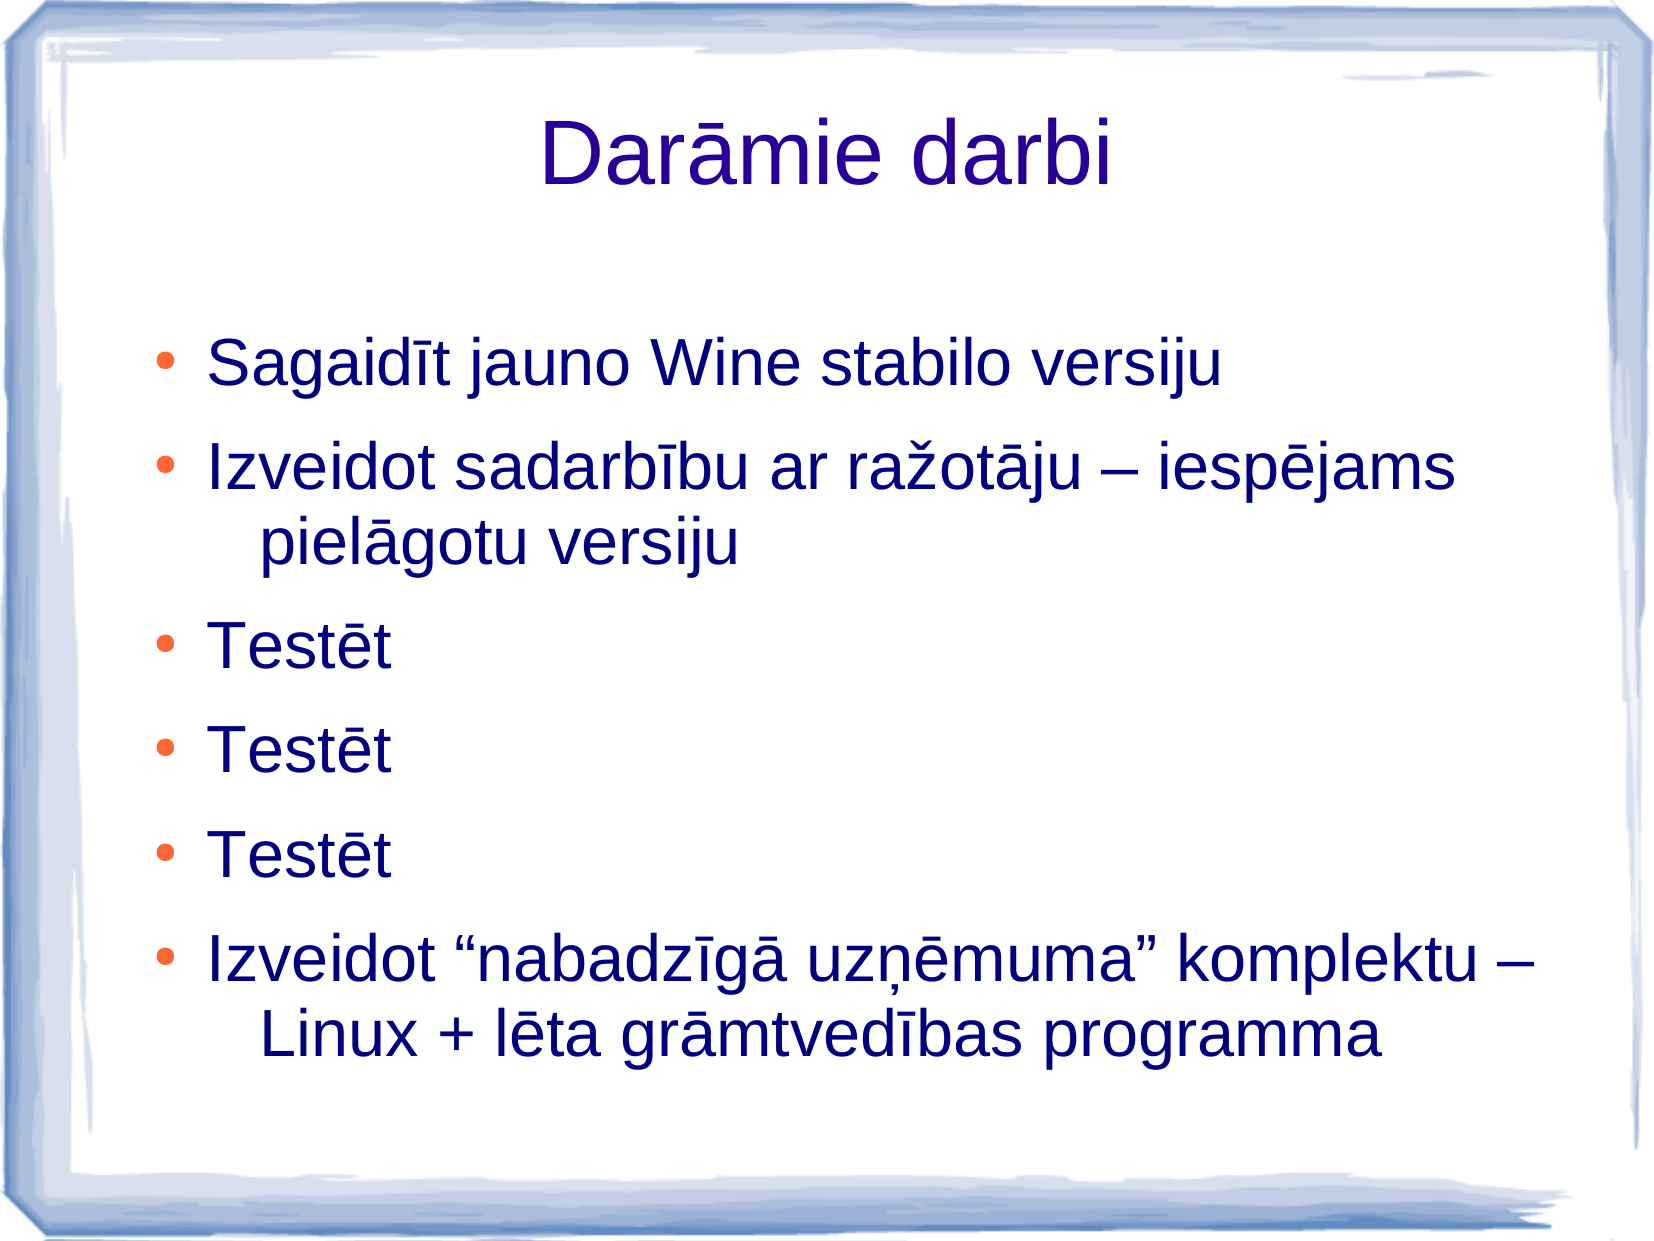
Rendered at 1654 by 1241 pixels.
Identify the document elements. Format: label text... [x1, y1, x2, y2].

list Sagaidīt jauno Wine stabilo versiju Izveidot sadarbību ar ražotāju – iespējams pielāgotu versiju Testēt Testēt Testēt Izveidot “nabadzīgā uzņēmuma” komplektu – Linux + lēta grāmtvedības programma [118, 324, 1571, 1129]
picture [0, 0, 1654, 1241]
title Darāmie darbi [82, 49, 1571, 257]
